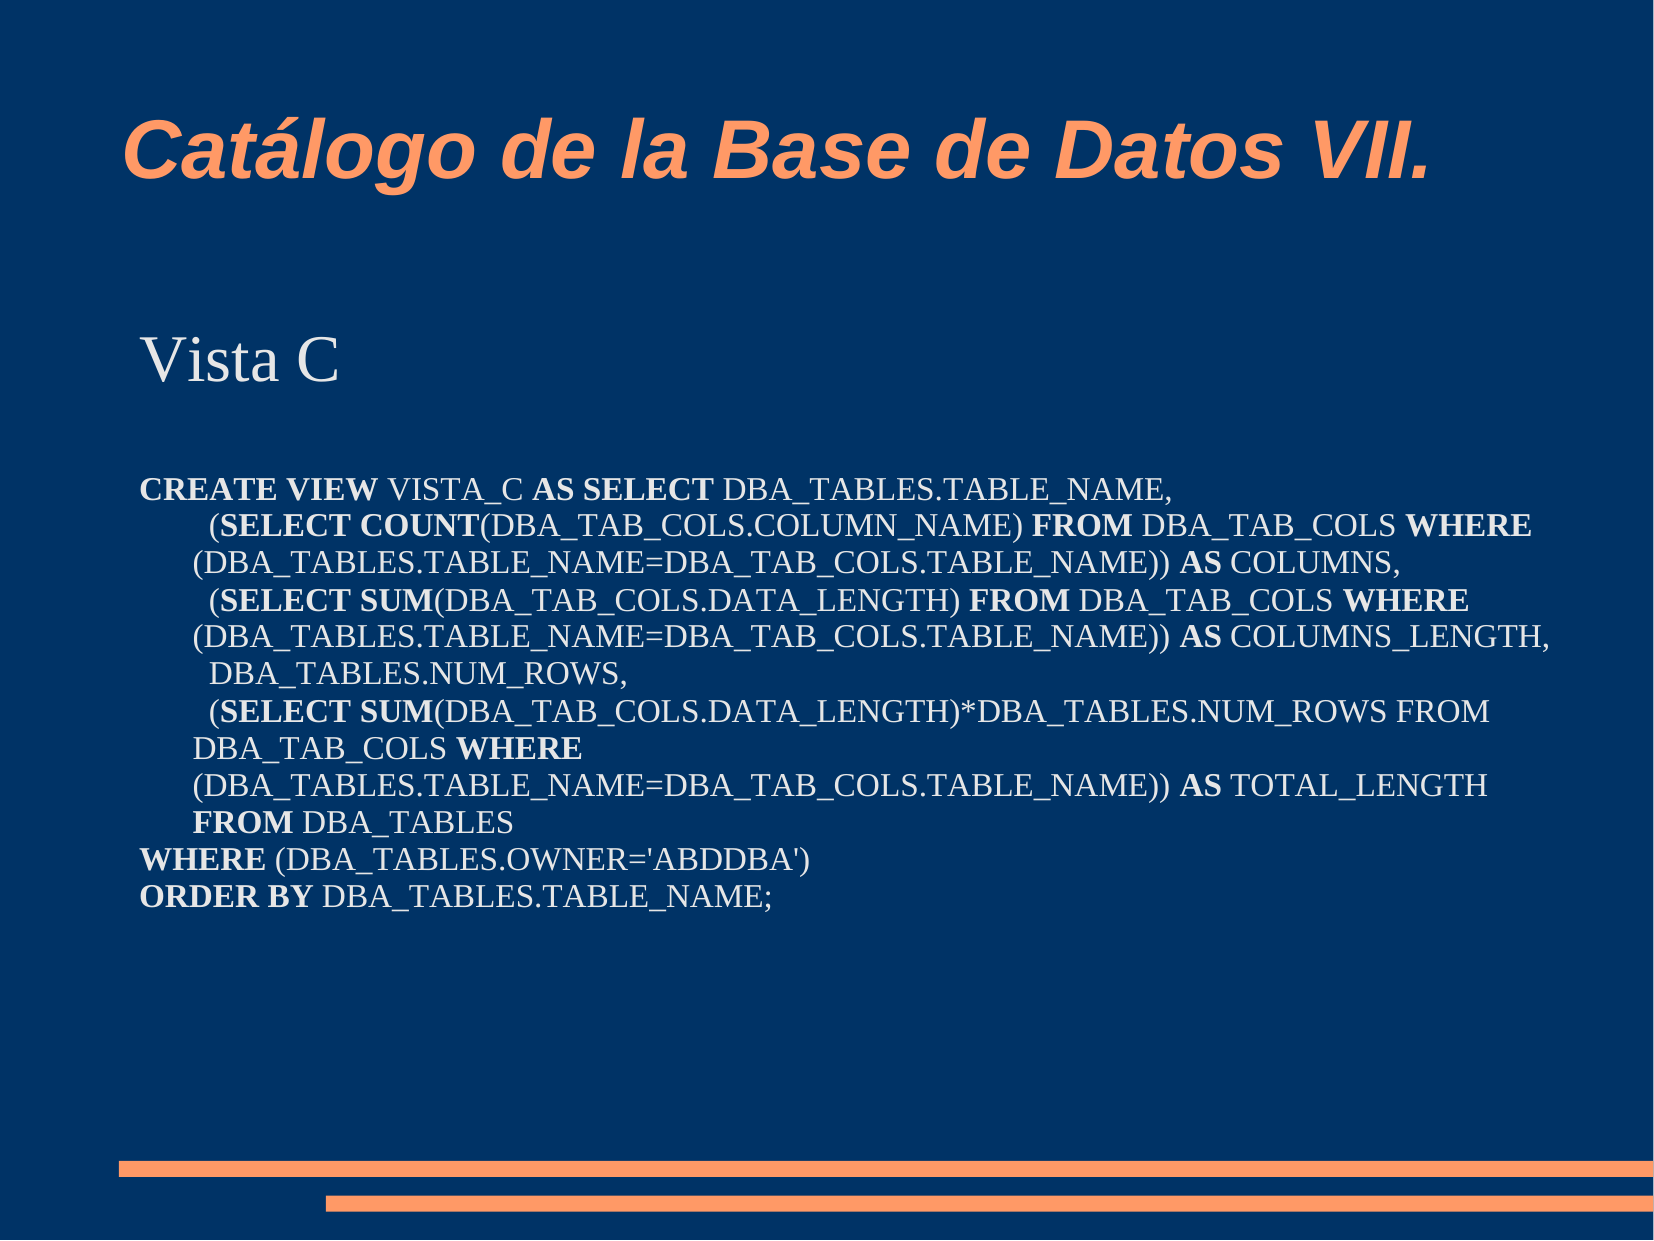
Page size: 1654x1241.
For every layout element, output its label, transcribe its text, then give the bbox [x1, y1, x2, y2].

title Catálogo de la Base de Datos VII. [121, 53, 1534, 247]
list Vista C CREATE VIEW VISTA_C AS SELECT DBA_TABLES.TABLE_NAME, (SELECT COUNT(DBA_TAB_COLS.COLUMN_NAME) FROM DBA_TAB_COLS WHERE (DBA_TABLES.TABLE_NAME=DBA_TAB_COLS.TABLE_NAME)) AS COLUMNS, (SELECT SUM(DBA_TAB_COLS.DATA_LENGTH) FROM DBA_TAB_COLS WHERE (DBA_TABLES.TABLE_NAME=DBA_TAB_COLS.TABLE_NAME)) AS COLUMNS_LENGTH, DBA_TABLES.NUM_ROWS, (SELECT SUM(DBA_TAB_COLS.DATA_LENGTH)*DBA_TABLES.NUM_ROWS FROM DBA_TAB_COLS WHERE (DBA_TABLES.TABLE_NAME=DBA_TAB_COLS.TABLE_NAME)) AS TOTAL_LENGTH FROM DBA_TABLES WHERE (DBA_TABLES.OWNER='ABDDBA') ORDER BY DBA_TABLES.TABLE_NAME; [121, 322, 1561, 1118]
